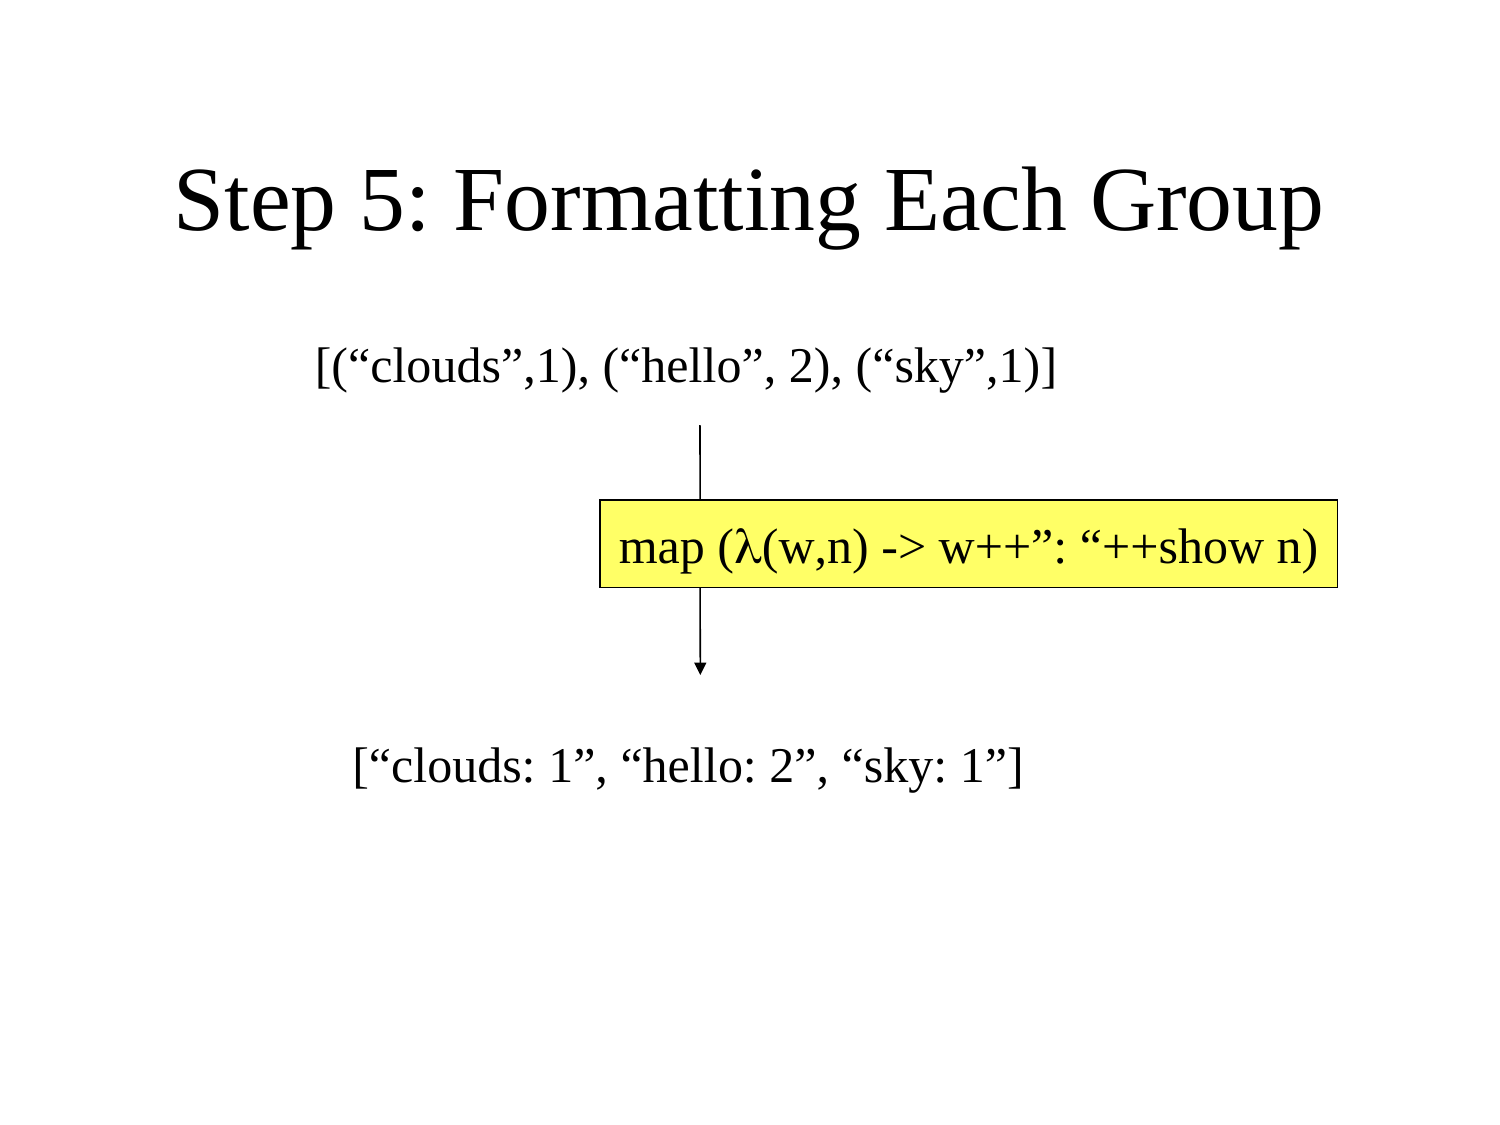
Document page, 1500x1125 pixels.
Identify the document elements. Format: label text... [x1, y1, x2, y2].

text_box [“clouds: 1”, “hello: 2”, “sky: 1”] [337, 724, 1176, 801]
text_box [(“clouds”,1), (“hello”, 2), (“sky”,1)] [300, 324, 1138, 401]
title Step 5: Formatting Each Group [112, 99, 1388, 288]
text_box map ((w,n) -> w++”: “++show n) [600, 499, 1338, 588]
